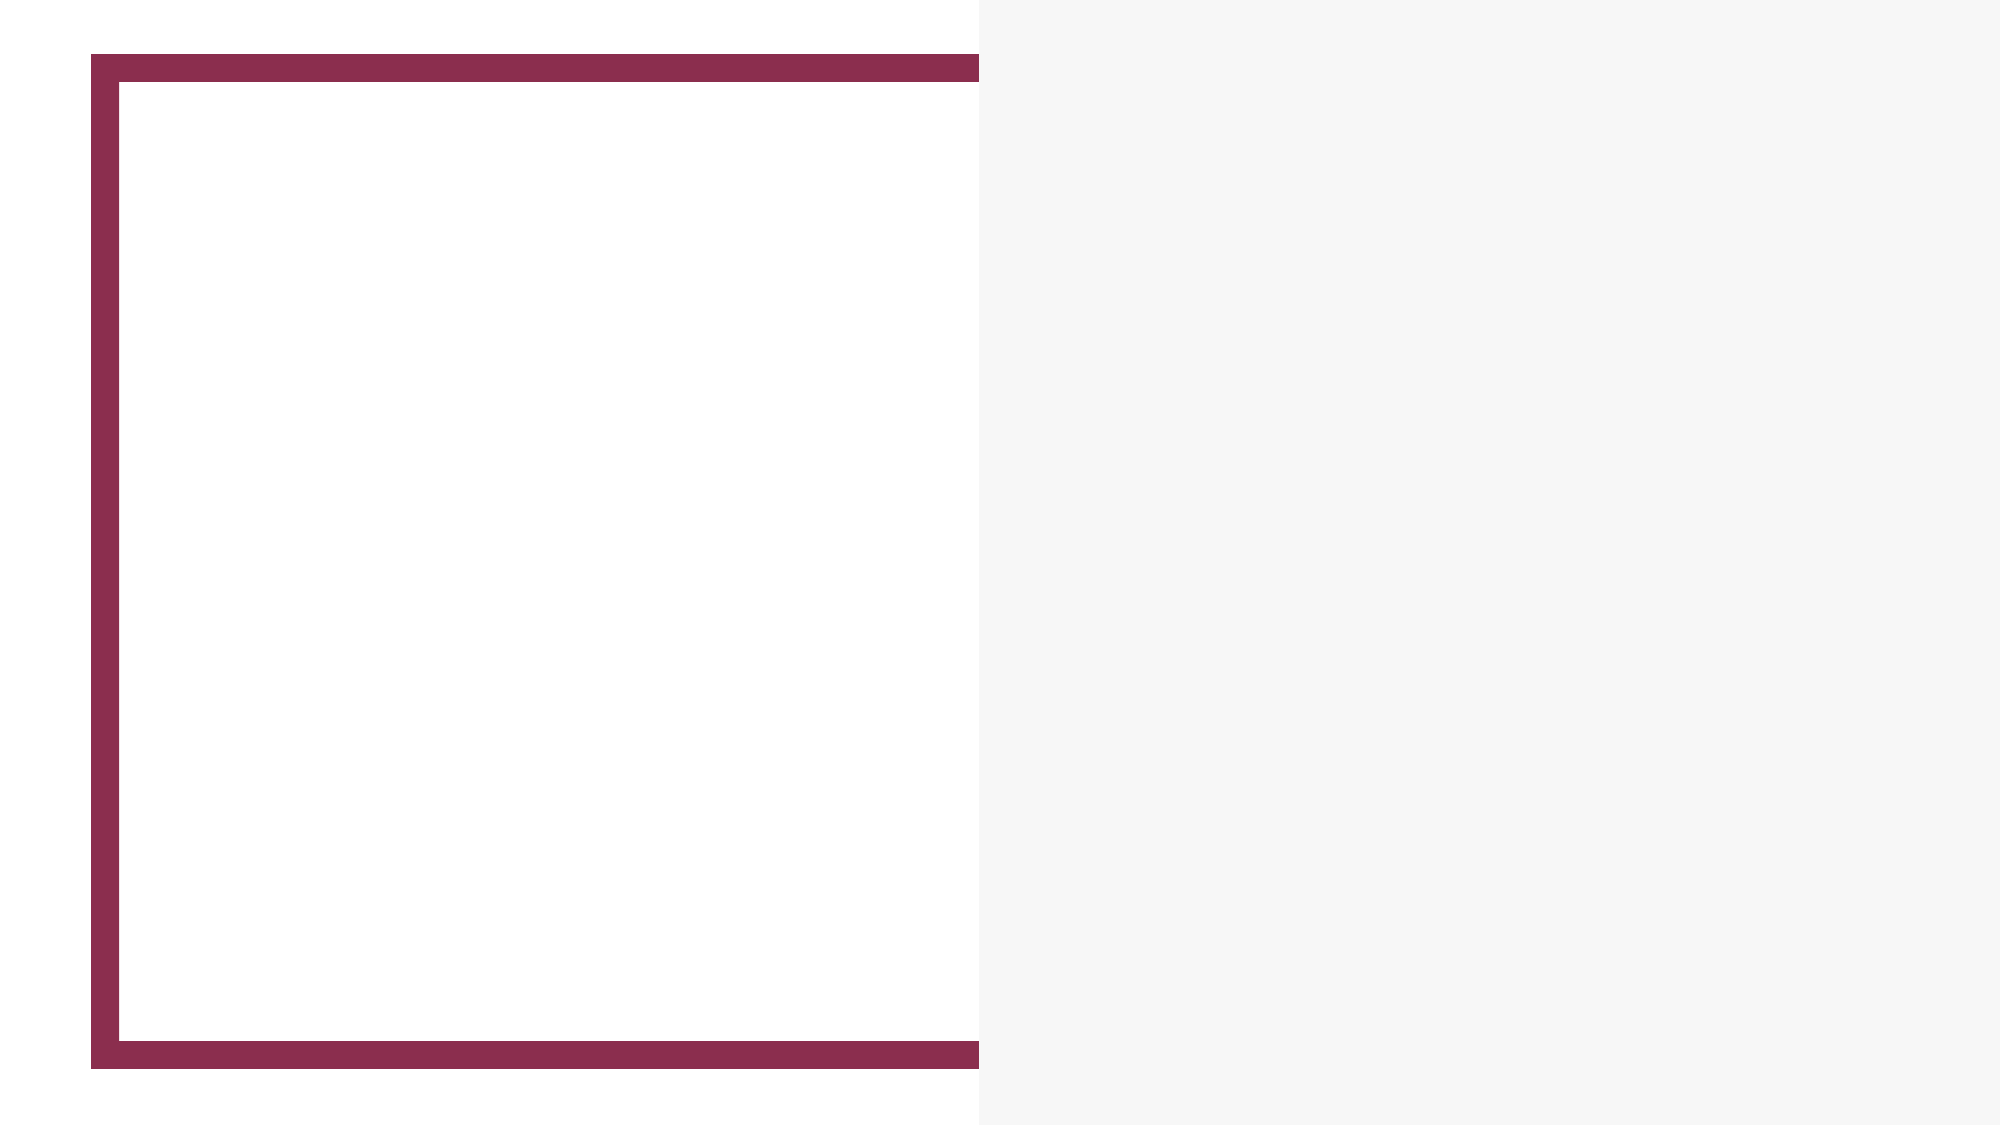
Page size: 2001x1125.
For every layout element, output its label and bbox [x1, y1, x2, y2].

text_box [91, 0, 2000, 1125]
